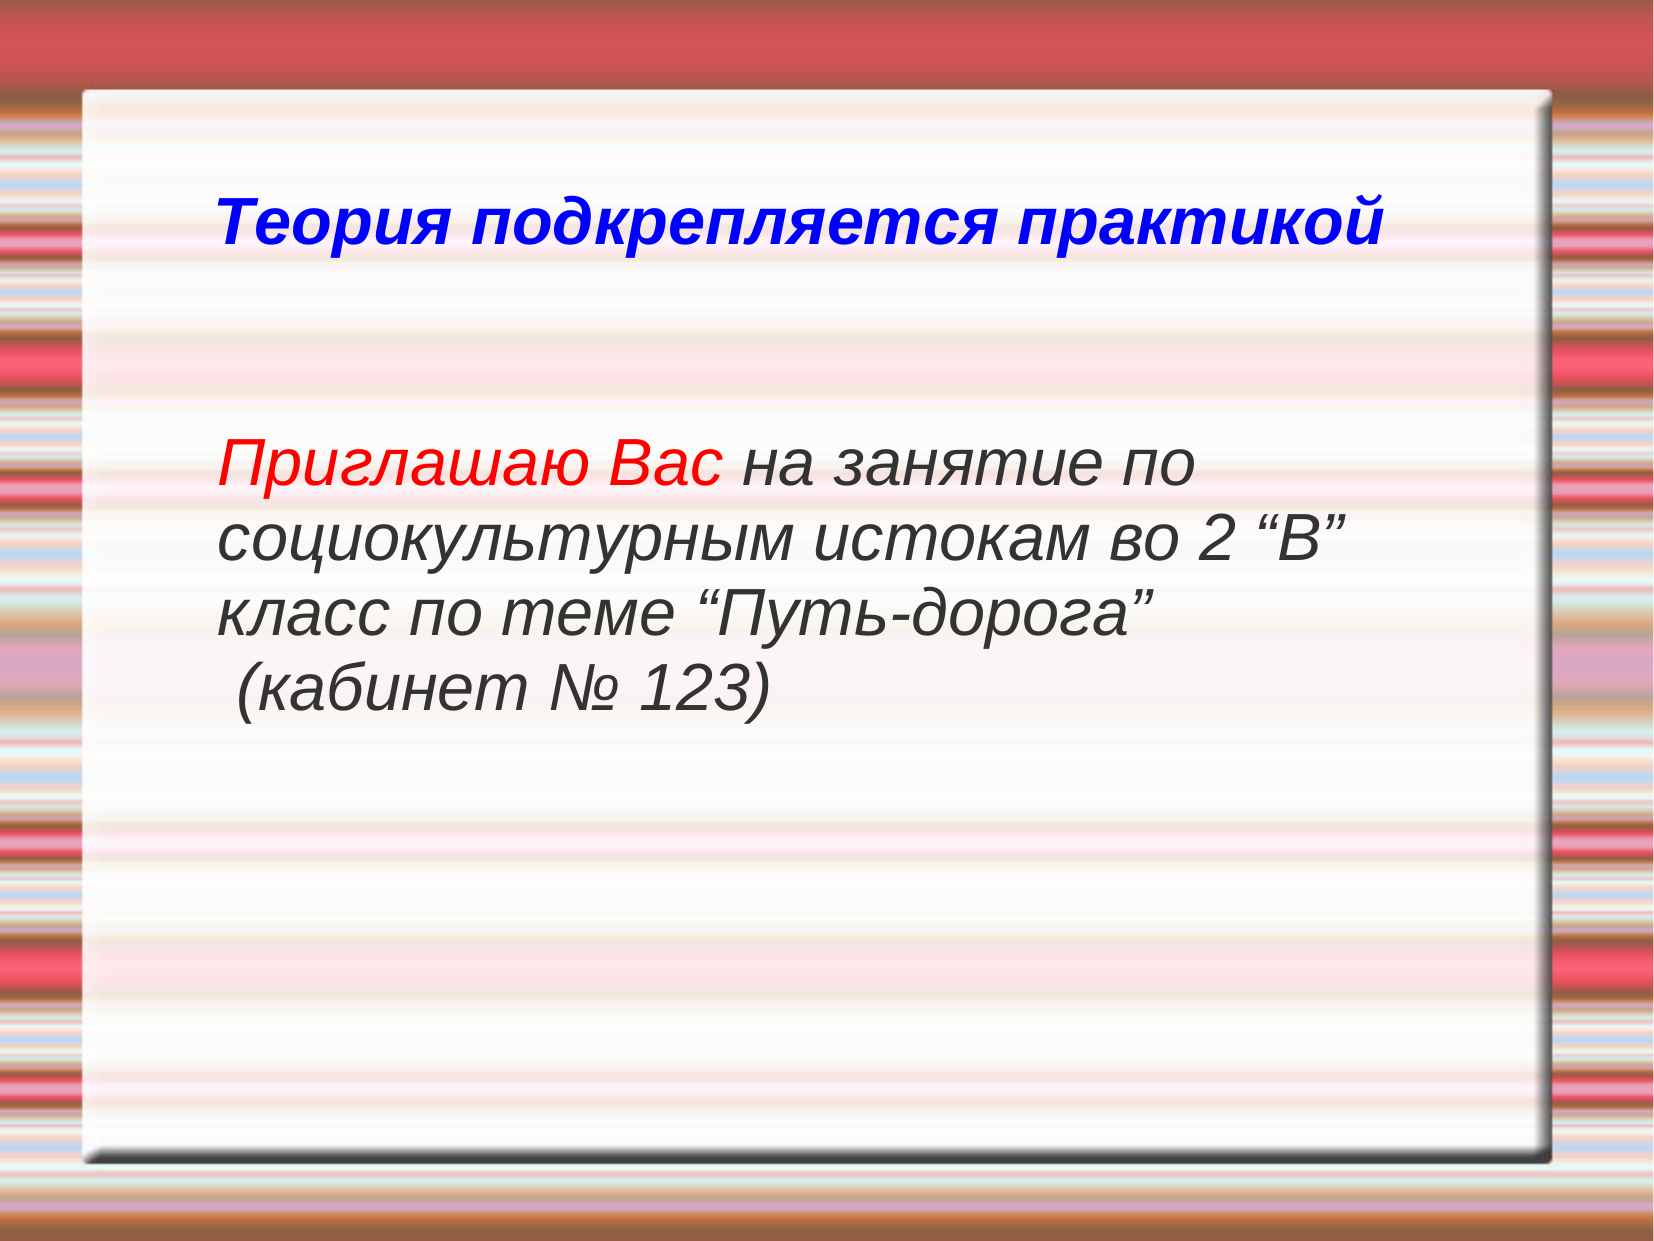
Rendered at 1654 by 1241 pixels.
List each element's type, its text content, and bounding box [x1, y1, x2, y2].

picture [0, 0, 1654, 1241]
list Приглашаю Вас на занятие по социокультурным истокам во 2 “В” класс по теме “Путь-дорога” (кабинет № 123) [134, 350, 1516, 1132]
title Теория подкрепляется практикой [93, 117, 1506, 325]
